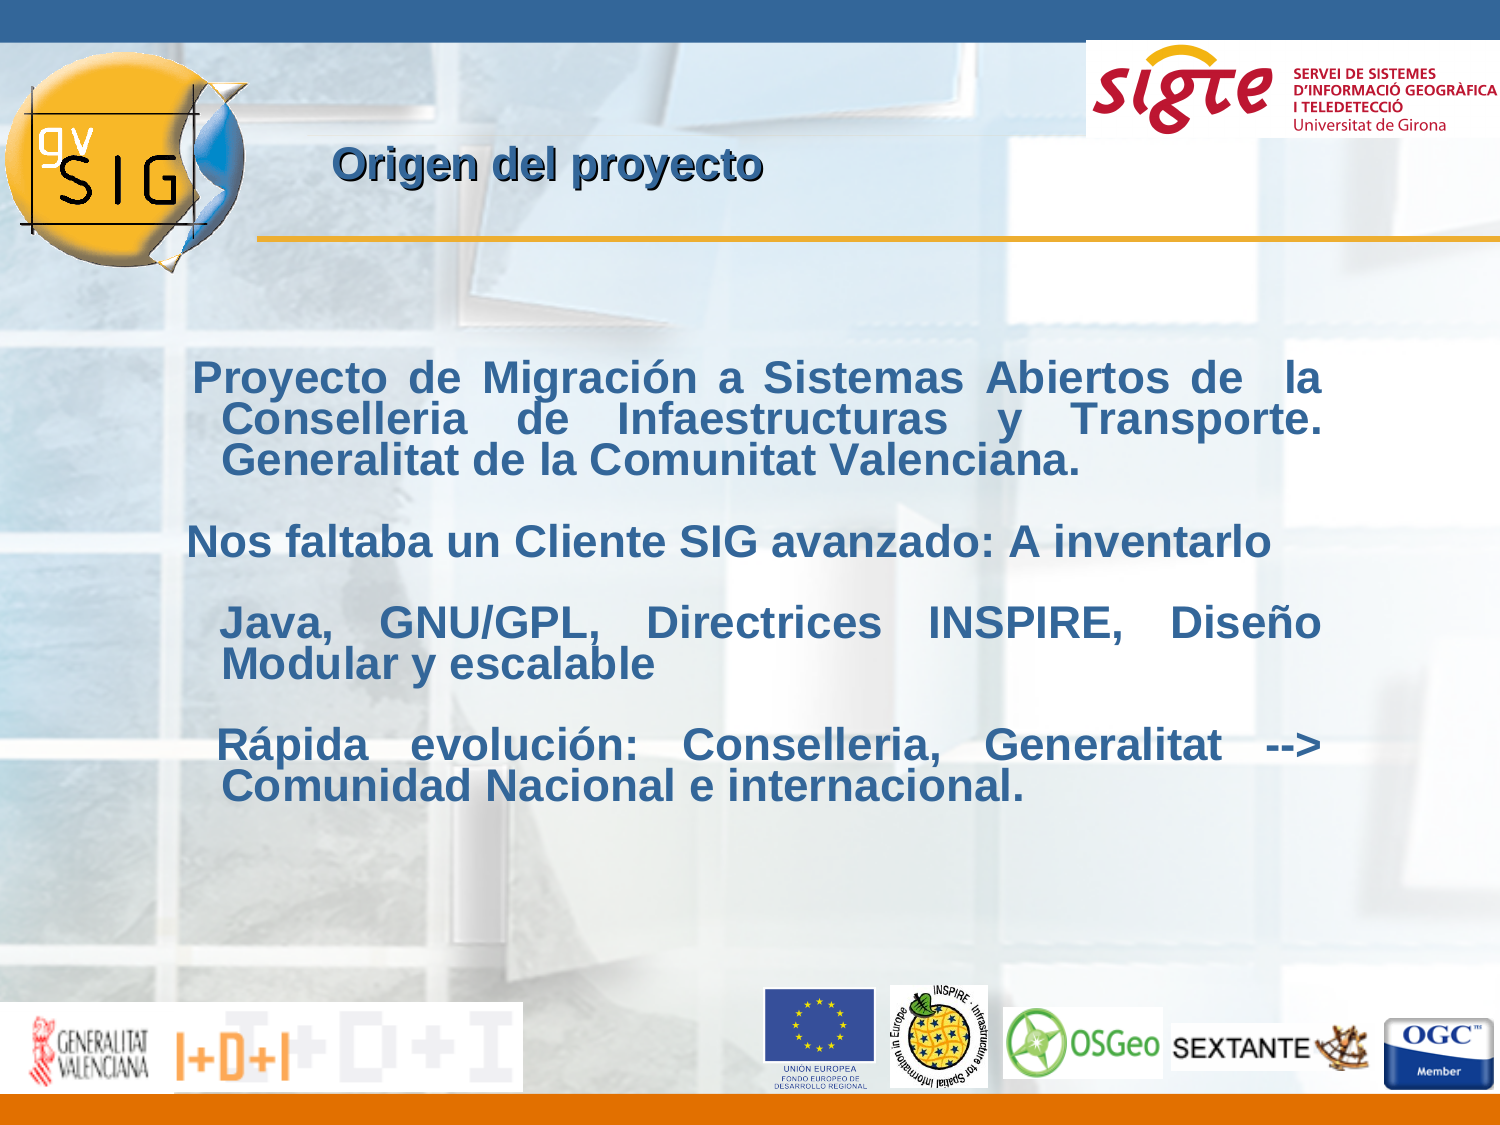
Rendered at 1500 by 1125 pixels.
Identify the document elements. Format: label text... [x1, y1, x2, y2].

picture [1086, 40, 1500, 138]
picture [0, 1002, 523, 1094]
picture [1171, 1023, 1375, 1071]
text_box Proyecto de Migración a Sistemas Abiertos de la Conselleria de Infaestructuras y Transporte. Generalitat de la Comunitat Valenciana. Nos faltaba un Cliente SIG avanzado: A inventarlo Java, GNU/GPL, Directrices INSPIRE, Diseño Modular y escalable Rápida evolución: Conselleria, Generalitat --> Comunidad Nacional e internacional. [79, 319, 1324, 958]
picture [0, 49, 250, 276]
picture [1384, 1018, 1494, 1090]
picture [1003, 1007, 1163, 1079]
picture [890, 985, 988, 1088]
picture [763, 987, 876, 1089]
text_box Origen del proyecto [331, 140, 916, 227]
